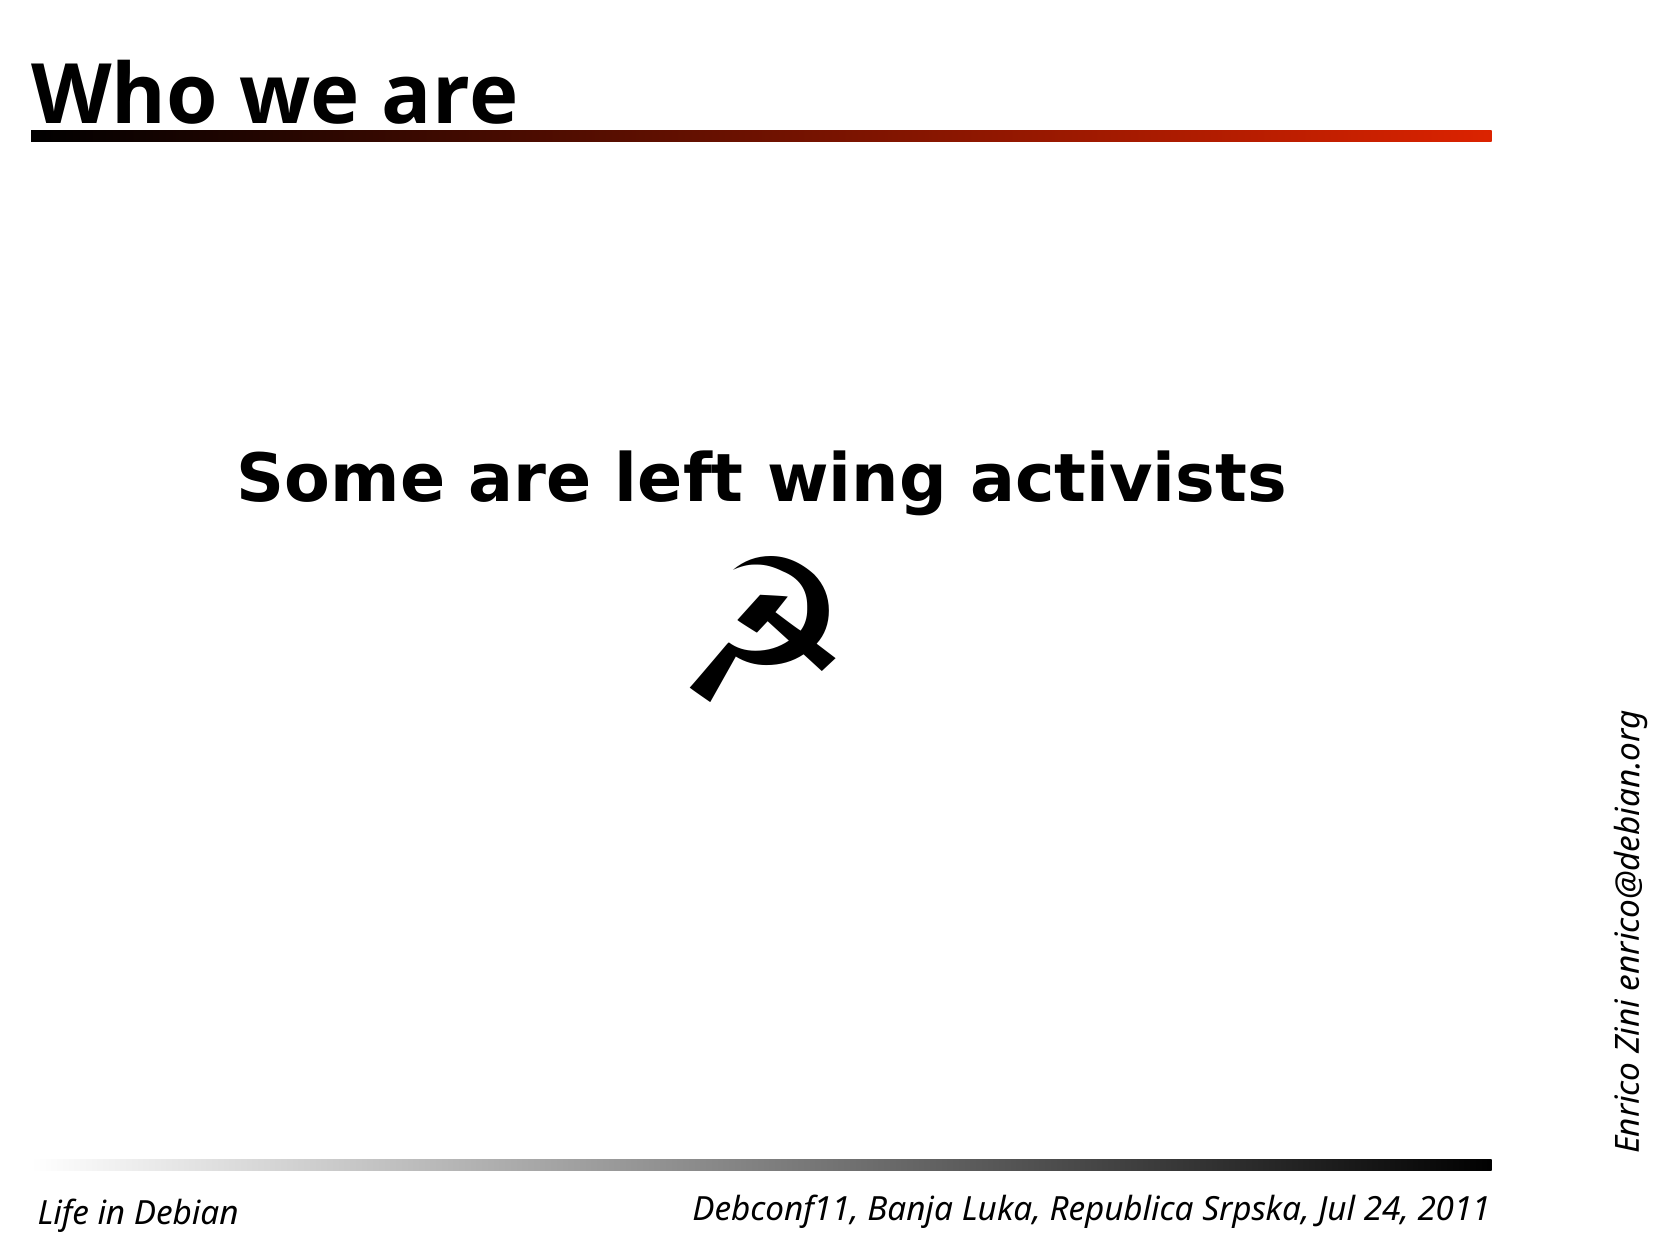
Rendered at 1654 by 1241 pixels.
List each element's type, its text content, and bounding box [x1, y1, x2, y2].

text_box Who we are [31, 34, 1438, 168]
text_box Some are left wing activists ☭ [30, 439, 1495, 750]
